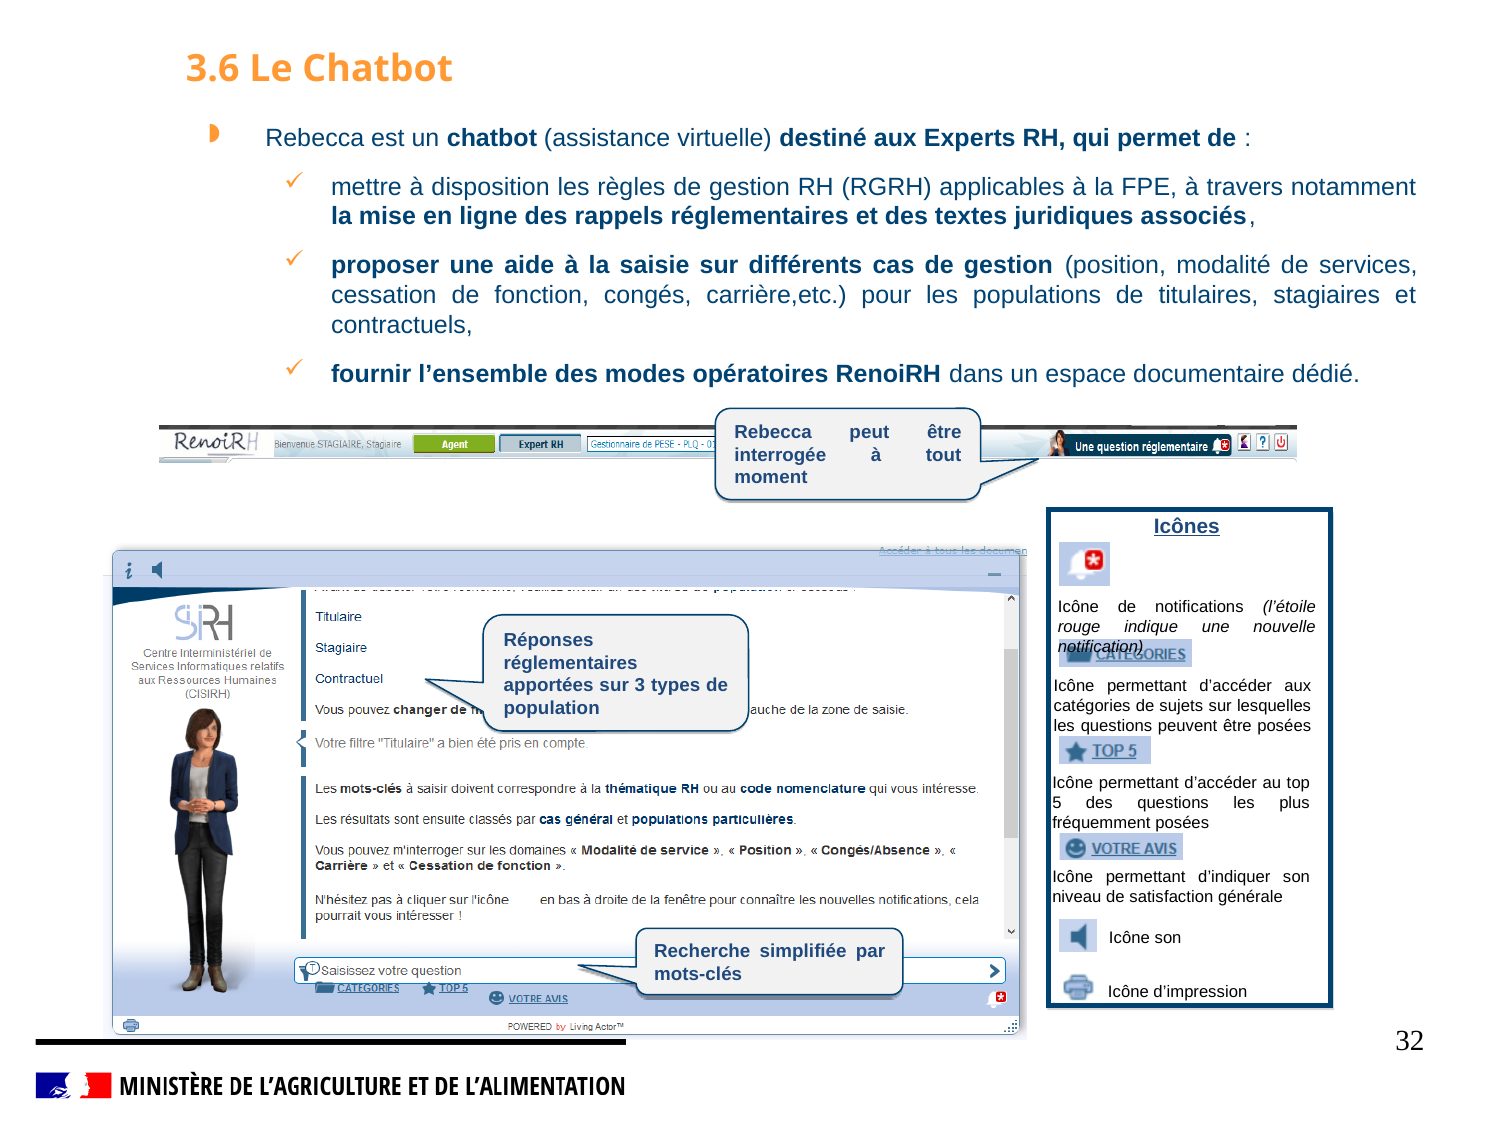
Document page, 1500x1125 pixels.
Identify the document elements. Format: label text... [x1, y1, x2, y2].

text_box Réponses réglementaires apportées sur 3 types de population [425, 614, 749, 731]
text_box Icône permettant d’accéder au top 5 des questions les plus fréquemment posées [1037, 764, 1325, 839]
picture [1059, 742, 1151, 764]
picture [159, 425, 715, 463]
text_box Icône son [1094, 919, 1382, 955]
picture [981, 425, 1297, 463]
text_box Rebecca est un chatbot (assistance virtuelle) destiné aux Experts RH, qui permet de : mettre à disposition les règles de gestion RH (RGRH) applicables à la FPE, à travers notamment la mise en ligne des rappels réglementaires et des textes juridiques associés, proposer une aide à la saisie sur différents cas de gestion (position, modalité de services, cessation de fonction, congés, carrière,etc.) pour les populations de titulaires, stagiaires et contractuels, fournir l’ensemble des modes opératoires RenoiRH dans un espace documentaire dédié. [194, 142, 1434, 544]
text_box [1048, 546, 1331, 588]
text_box Icônes [1048, 505, 1331, 546]
text_box Recherche simplifiée par mots-clés [578, 928, 903, 995]
text_box [1048, 839, 1059, 858]
picture [35, 543, 1027, 1099]
picture [1059, 919, 1094, 952]
text_box Icône permettant d’indiquer son niveau de satisfaction générale [1037, 858, 1325, 913]
text_box Rebecca peut être interrogée à tout moment [715, 408, 1039, 500]
text_box [1048, 664, 1331, 1006]
text_box Icône de notifications (l’étoile rouge indique une nouvelle notification) [1043, 588, 1331, 664]
text_box Icône permettant d’accéder aux catégories de sujets sur lesquelles les questions peuvent être posées [1038, 667, 1327, 742]
picture [1059, 546, 1110, 586]
text_box Icône d’impression [1093, 973, 1381, 1009]
picture [1059, 839, 1183, 858]
text_box [1048, 742, 1059, 764]
picture [1053, 973, 1093, 1003]
text_box 3.6 Le Chatbot [171, 36, 1458, 142]
